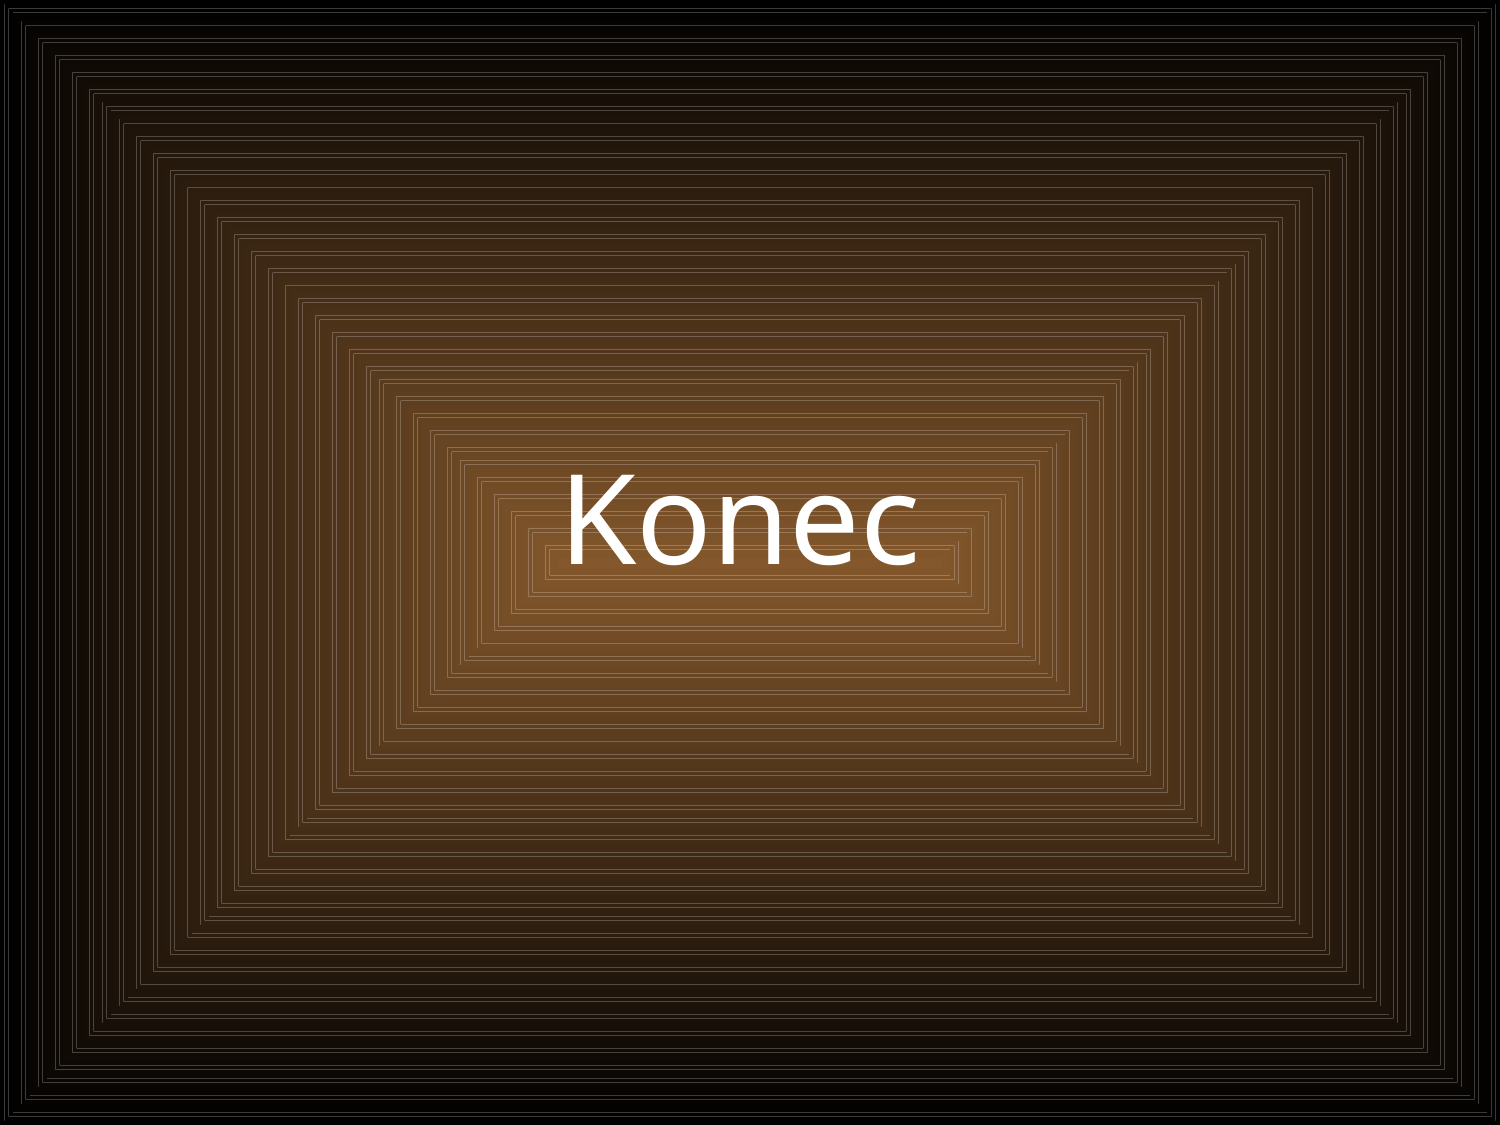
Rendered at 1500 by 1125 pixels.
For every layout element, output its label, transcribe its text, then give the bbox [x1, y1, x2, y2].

title Konec [64, 420, 1415, 609]
